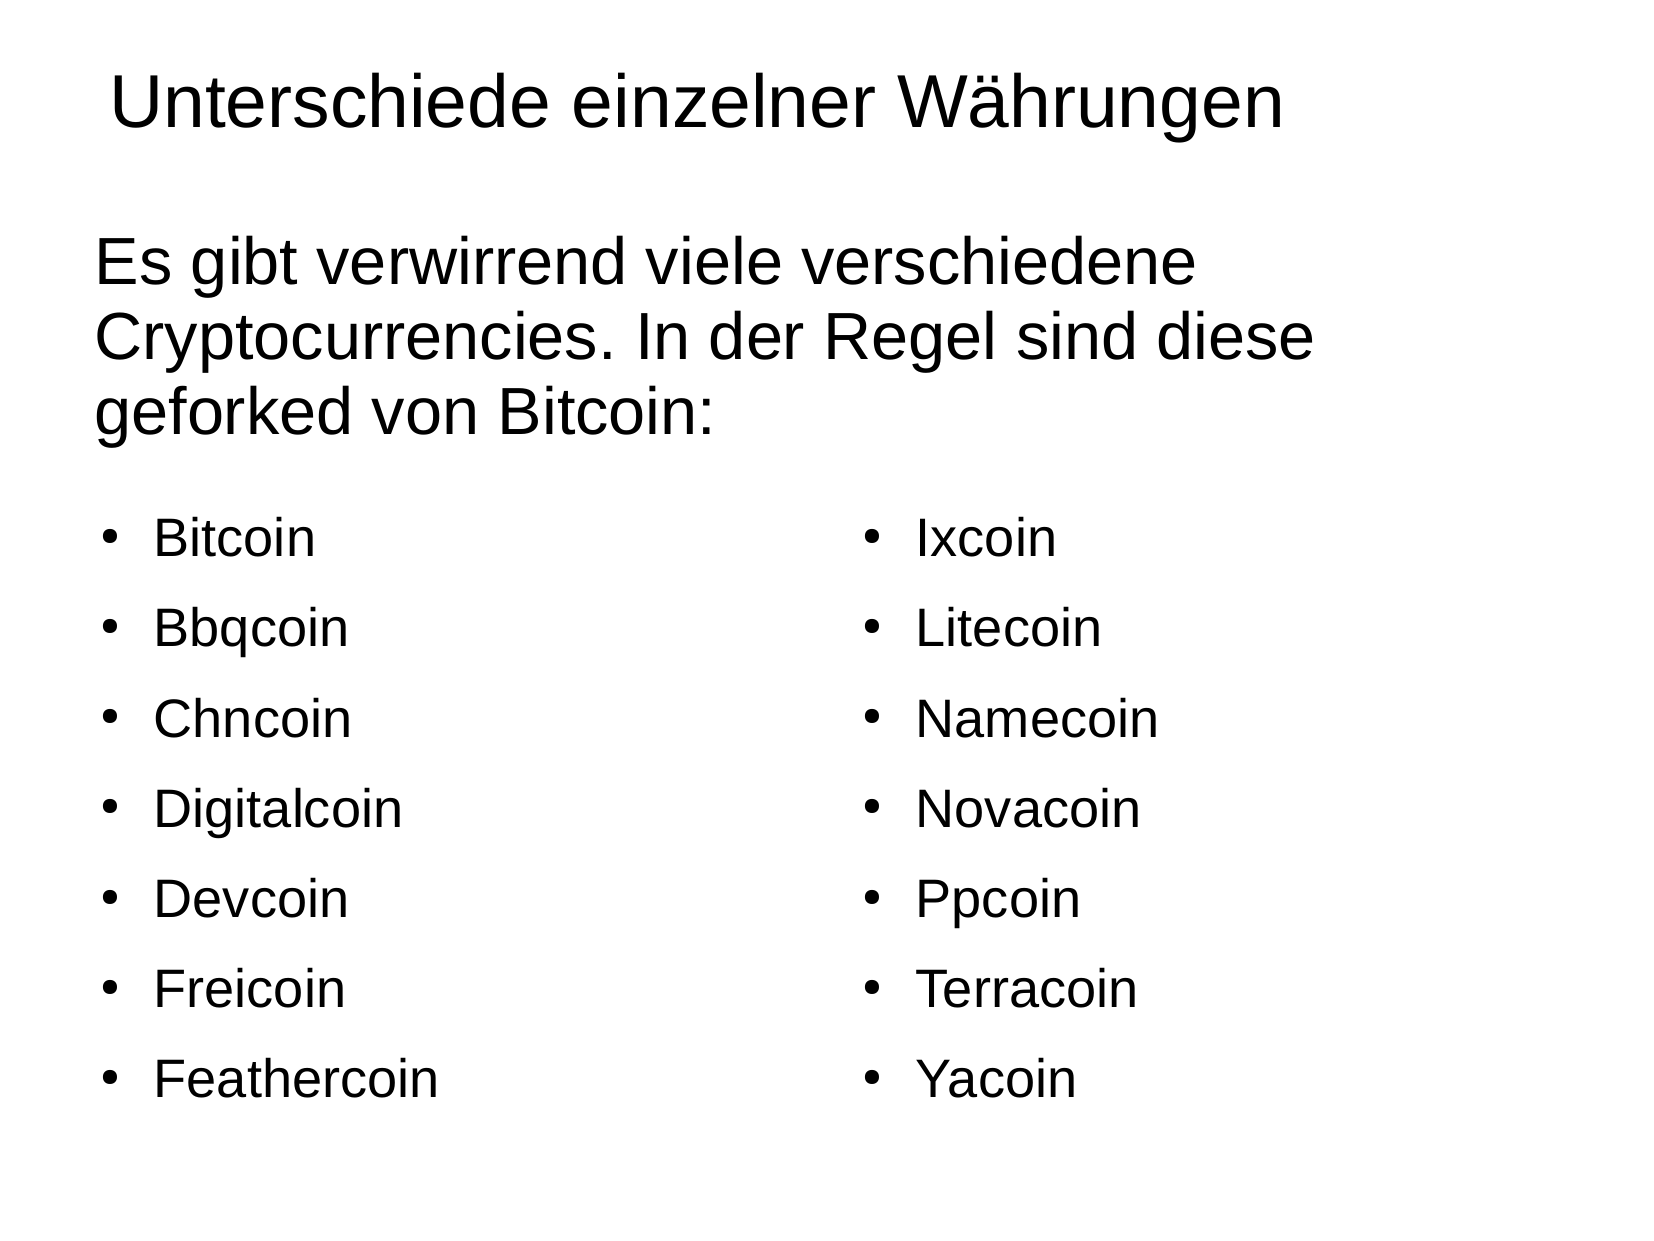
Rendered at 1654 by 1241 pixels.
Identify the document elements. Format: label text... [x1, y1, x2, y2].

list Bitcoin Bbqcoin Chncoin Digitalcoin Devcoin Freicoin Feathercoin [82, 507, 809, 1158]
title Unterschiede einzelner Währungen [82, 49, 1571, 154]
list Es gibt verwirrend viele verschiedene Cryptocurrencies. In der Regel sind diese geforked von Bitcoin: [94, 224, 1583, 449]
list Ixcoin Litecoin Namecoin Novacoin Ppcoin Terracoin Yacoin [844, 507, 1571, 1170]
